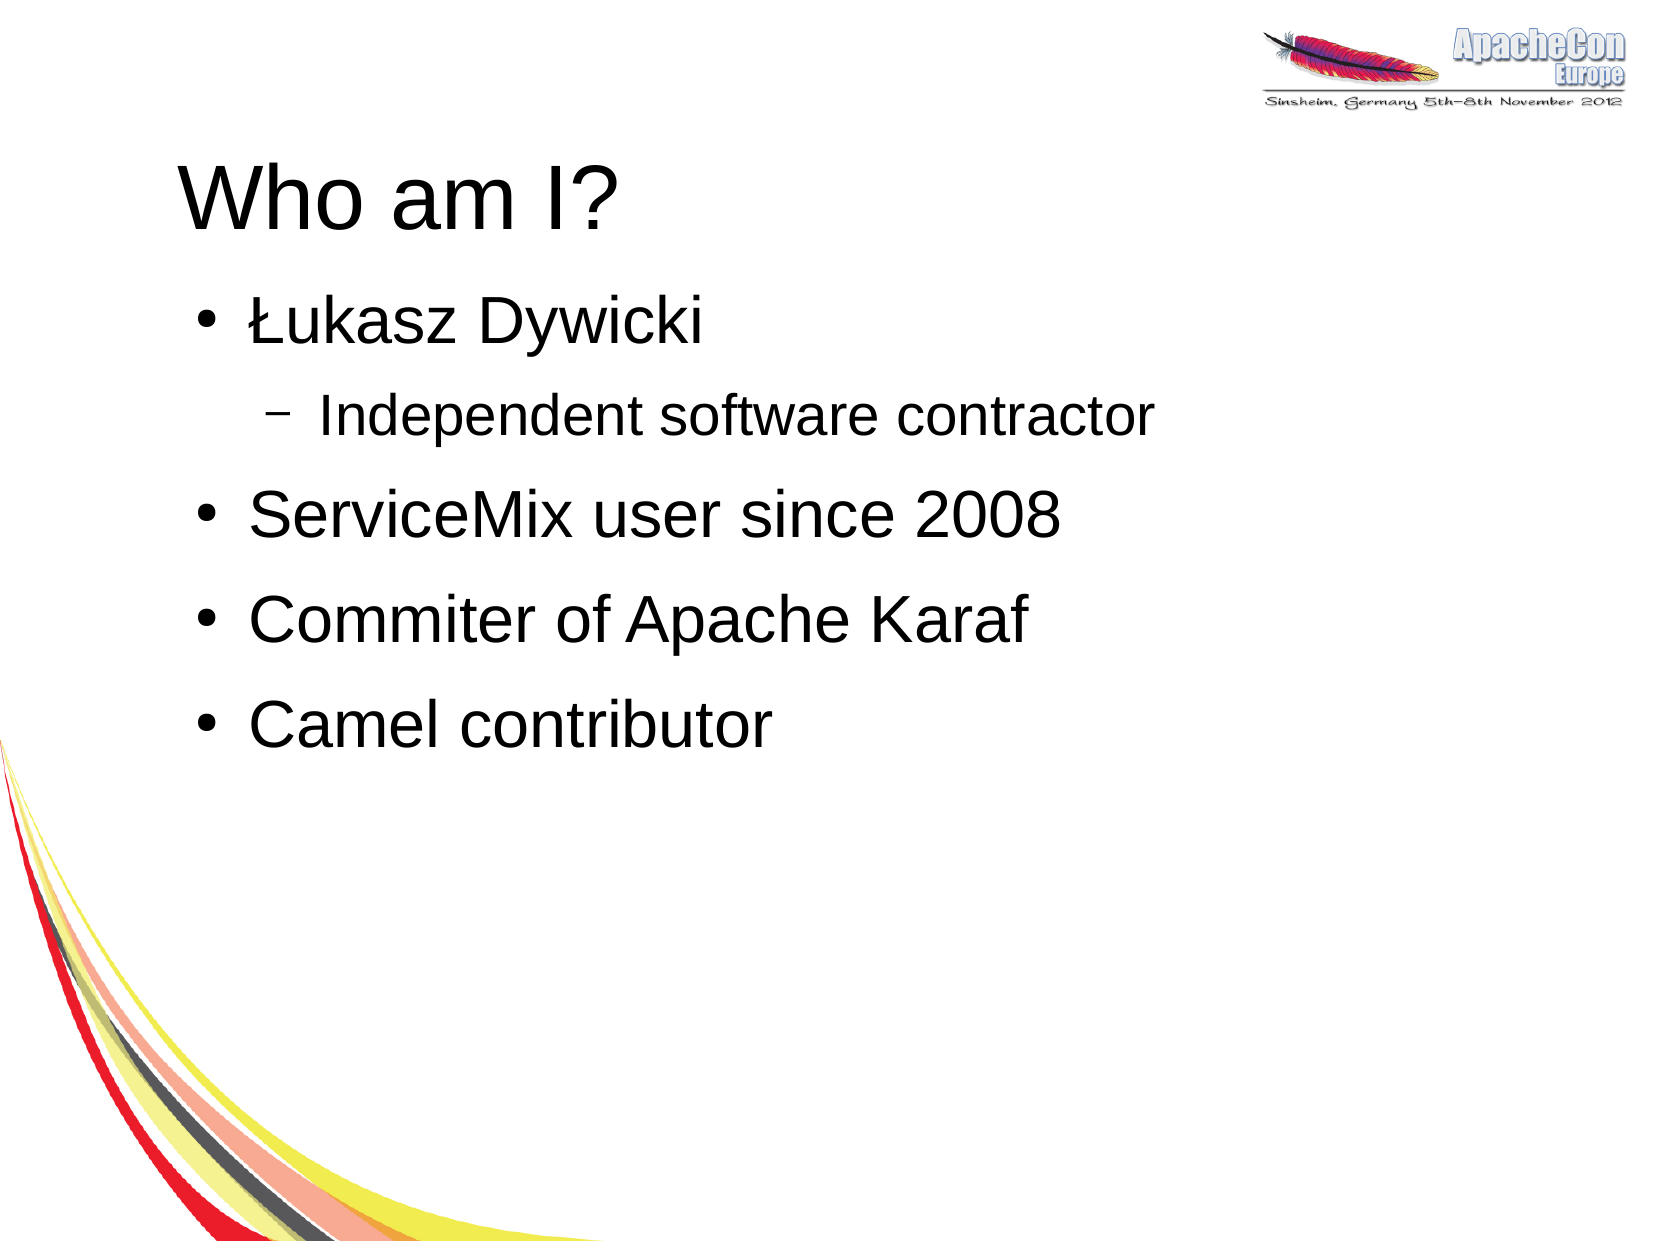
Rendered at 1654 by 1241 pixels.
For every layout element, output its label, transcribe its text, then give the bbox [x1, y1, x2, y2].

picture [0, 0, 1654, 1241]
list Łukasz Dywicki Independent software contractor ServiceMix user since 2008 Commiter of Apache Karaf Camel contributor [177, 283, 1536, 990]
title Who am I? [177, 146, 1536, 250]
